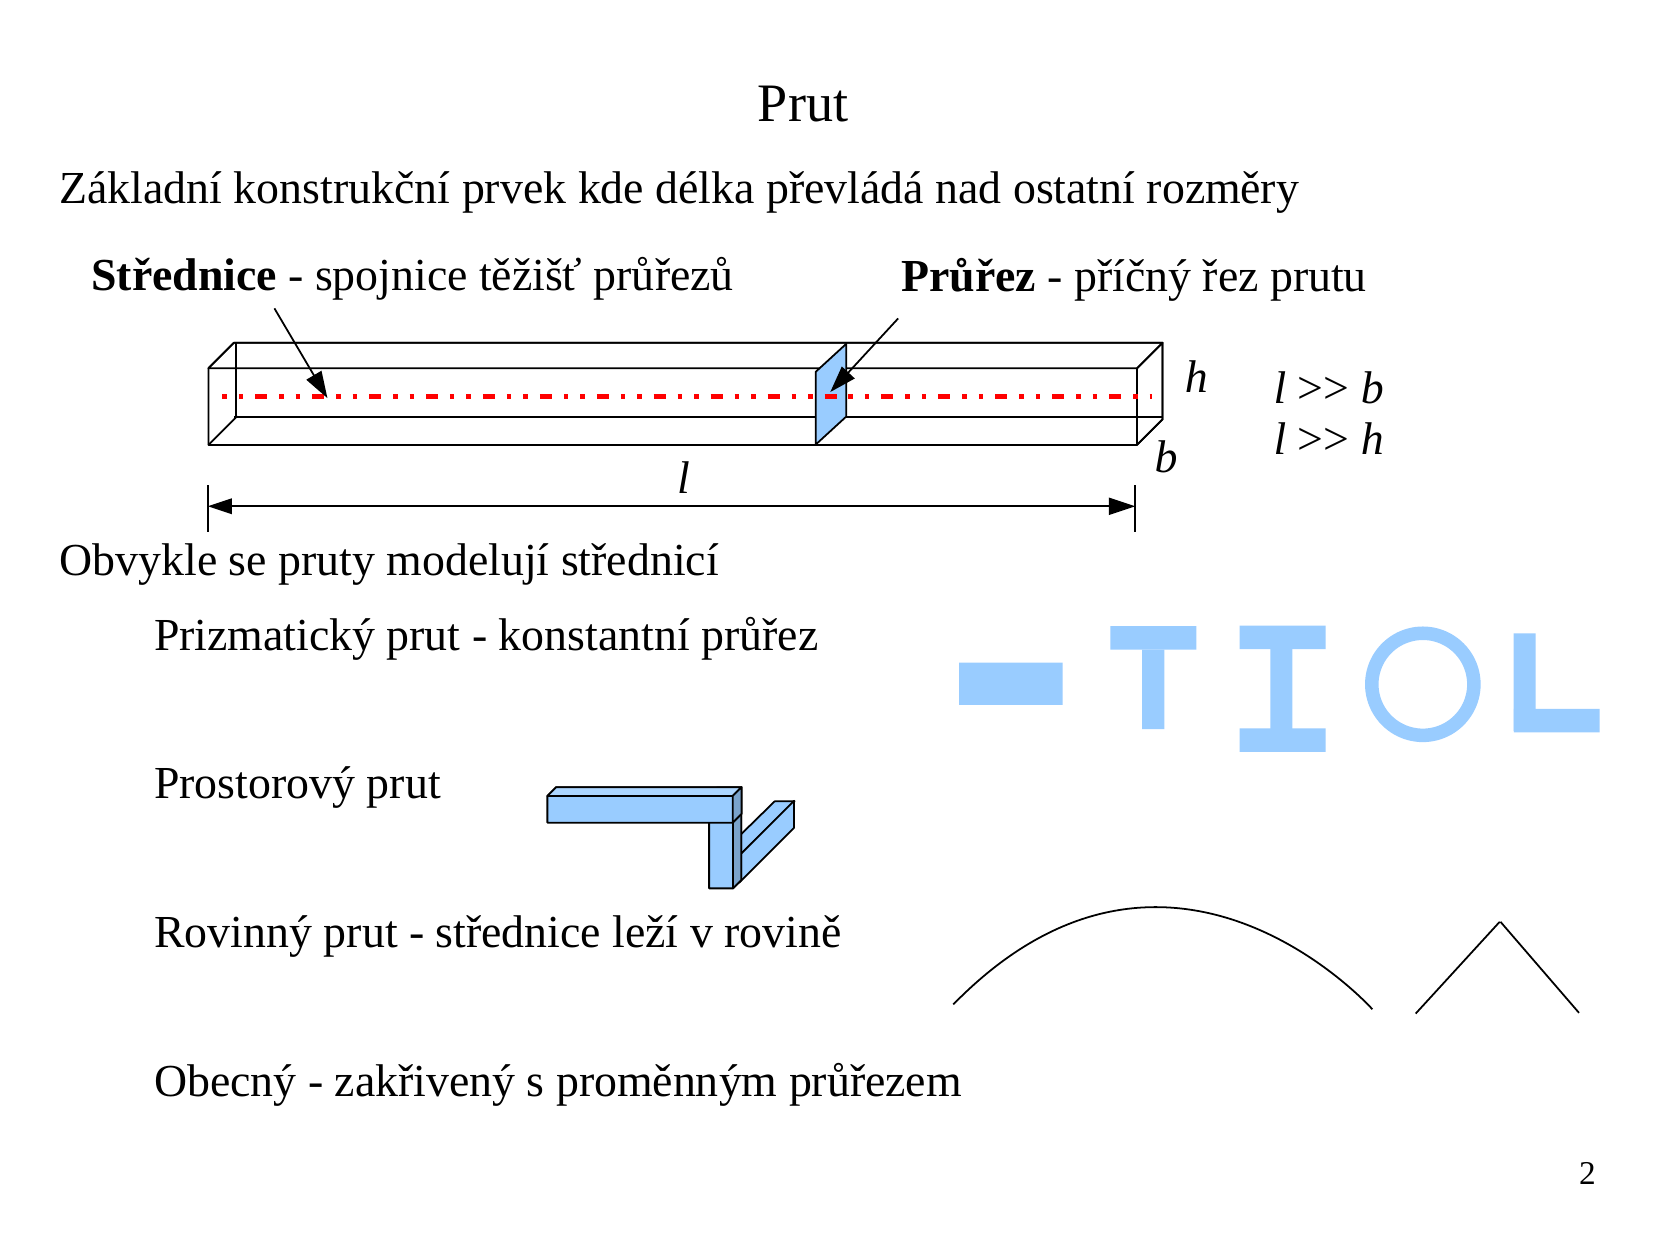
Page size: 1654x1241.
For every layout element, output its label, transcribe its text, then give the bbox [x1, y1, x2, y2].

text_box Průřez - příčný řez prutu [886, 243, 1425, 319]
title Prut [59, 7, 1548, 163]
text_box l [662, 445, 716, 516]
list Základní konstrukční prvek kde délka převládá nad ostatní rozměry Obvykle se pruty modelují střednicí Prizmatický prut - konstantní průřez Prostorový prut Rovinný prut - střednice leží v rovině Obecný - zakřivený s proměnným průřezem [59, 163, 1548, 1169]
text_box l >> b l >> h [1258, 355, 1472, 482]
text_box h [1170, 344, 1224, 415]
text_box [959, 662, 1063, 705]
text_box [815, 343, 847, 445]
text_box [1513, 633, 1600, 733]
text_box [1224, 622, 1335, 752]
text_box b [1139, 424, 1194, 495]
text_box Střednice - spojnice těžišť průřezů [76, 242, 763, 317]
text_box [1096, 622, 1207, 730]
text_box [547, 787, 742, 823]
